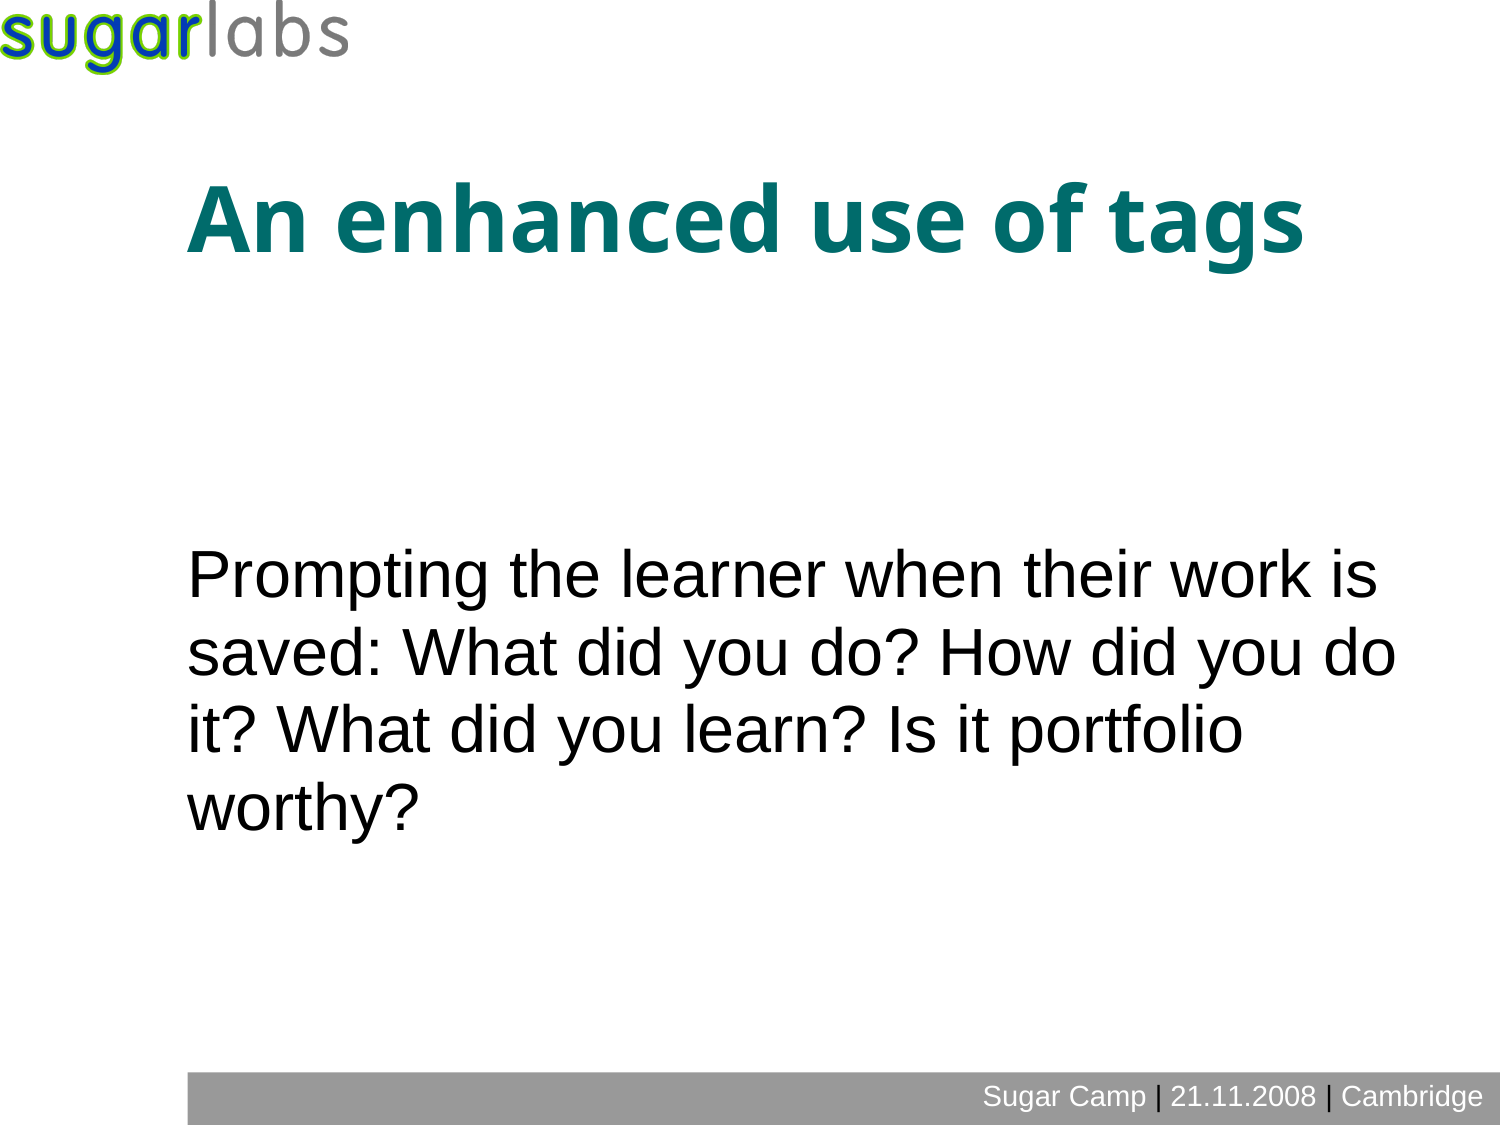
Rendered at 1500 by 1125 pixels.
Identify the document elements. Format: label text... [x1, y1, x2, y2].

subtitle Prompting the learner when their work is saved: What did you do? How did you do it? What did you learn? Is it portfolio worthy? [187, 344, 1425, 1035]
title An enhanced use of tags [187, 82, 1500, 331]
picture [0, 0, 348, 75]
